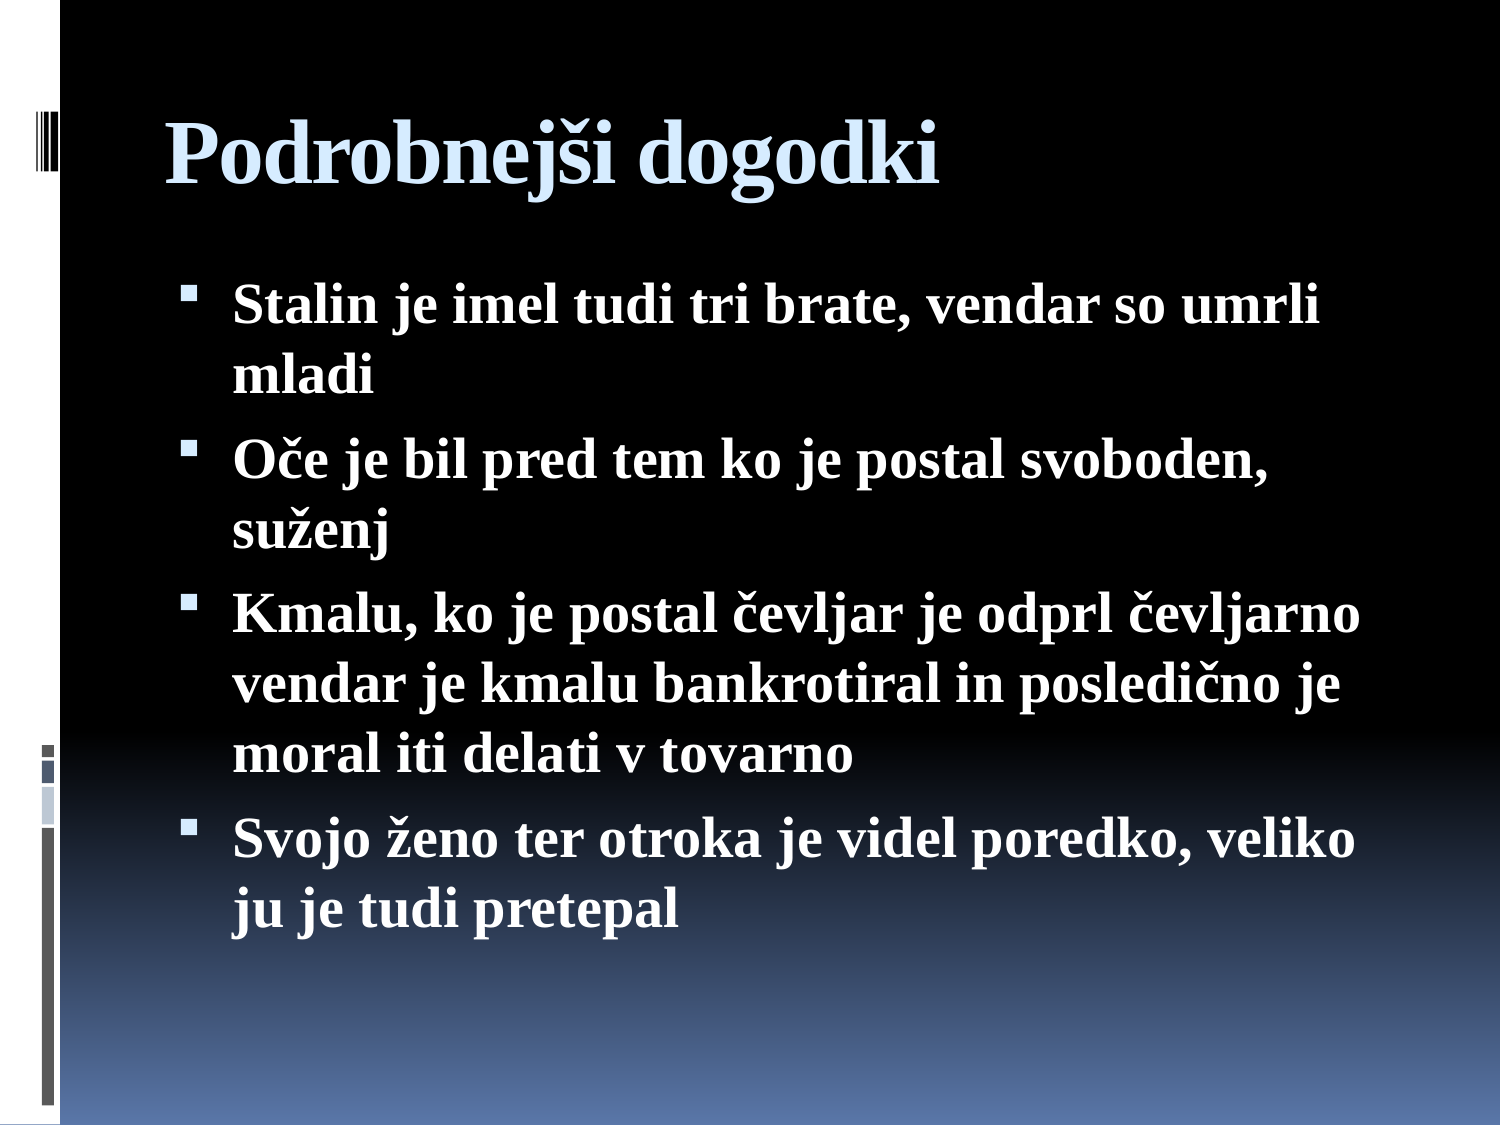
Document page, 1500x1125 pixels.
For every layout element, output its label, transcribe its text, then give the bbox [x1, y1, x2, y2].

title Podrobnejši dogodki [150, 84, 1425, 235]
list Stalin je imel tudi tri brate, vendar so umrli mladi Oče je bil pred tem ko je postal svoboden, suženj Kmalu, ko je postal čevljar je odprl čevljarno vendar je kmalu bankrotiral in posledično je moral iti delati v tovarno Svojo ženo ter otroka je videl poredko, veliko ju je tudi pretepal [150, 257, 1425, 1043]
